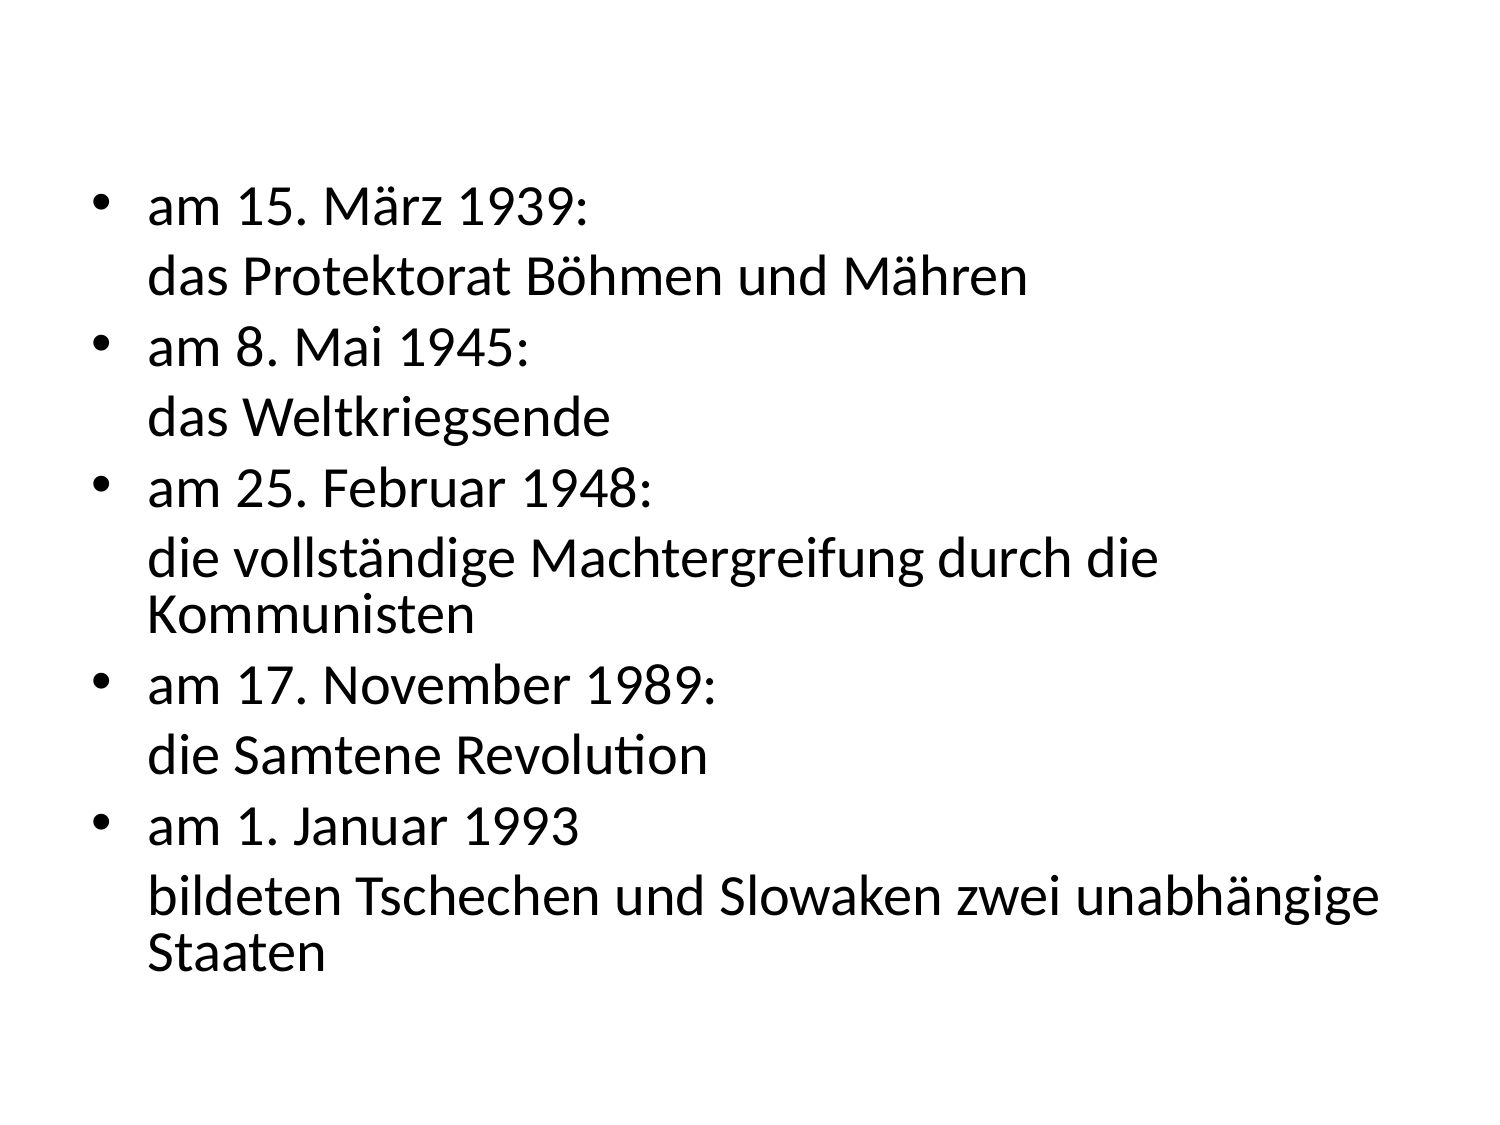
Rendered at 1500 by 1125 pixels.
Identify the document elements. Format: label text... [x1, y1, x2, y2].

list am 15. März 1939: das Protektorat Böhmen und Mähren am 8. Mai 1945: das Weltkriegsende am 25. Februar 1948: die vollständige Machtergreifung durch die Kommunisten am 17. November 1989: die Samtene Revolution am 1. Januar 1993 bildeten Tschechen und Slowaken zwei unabhängige Staaten [76, 172, 1427, 1010]
